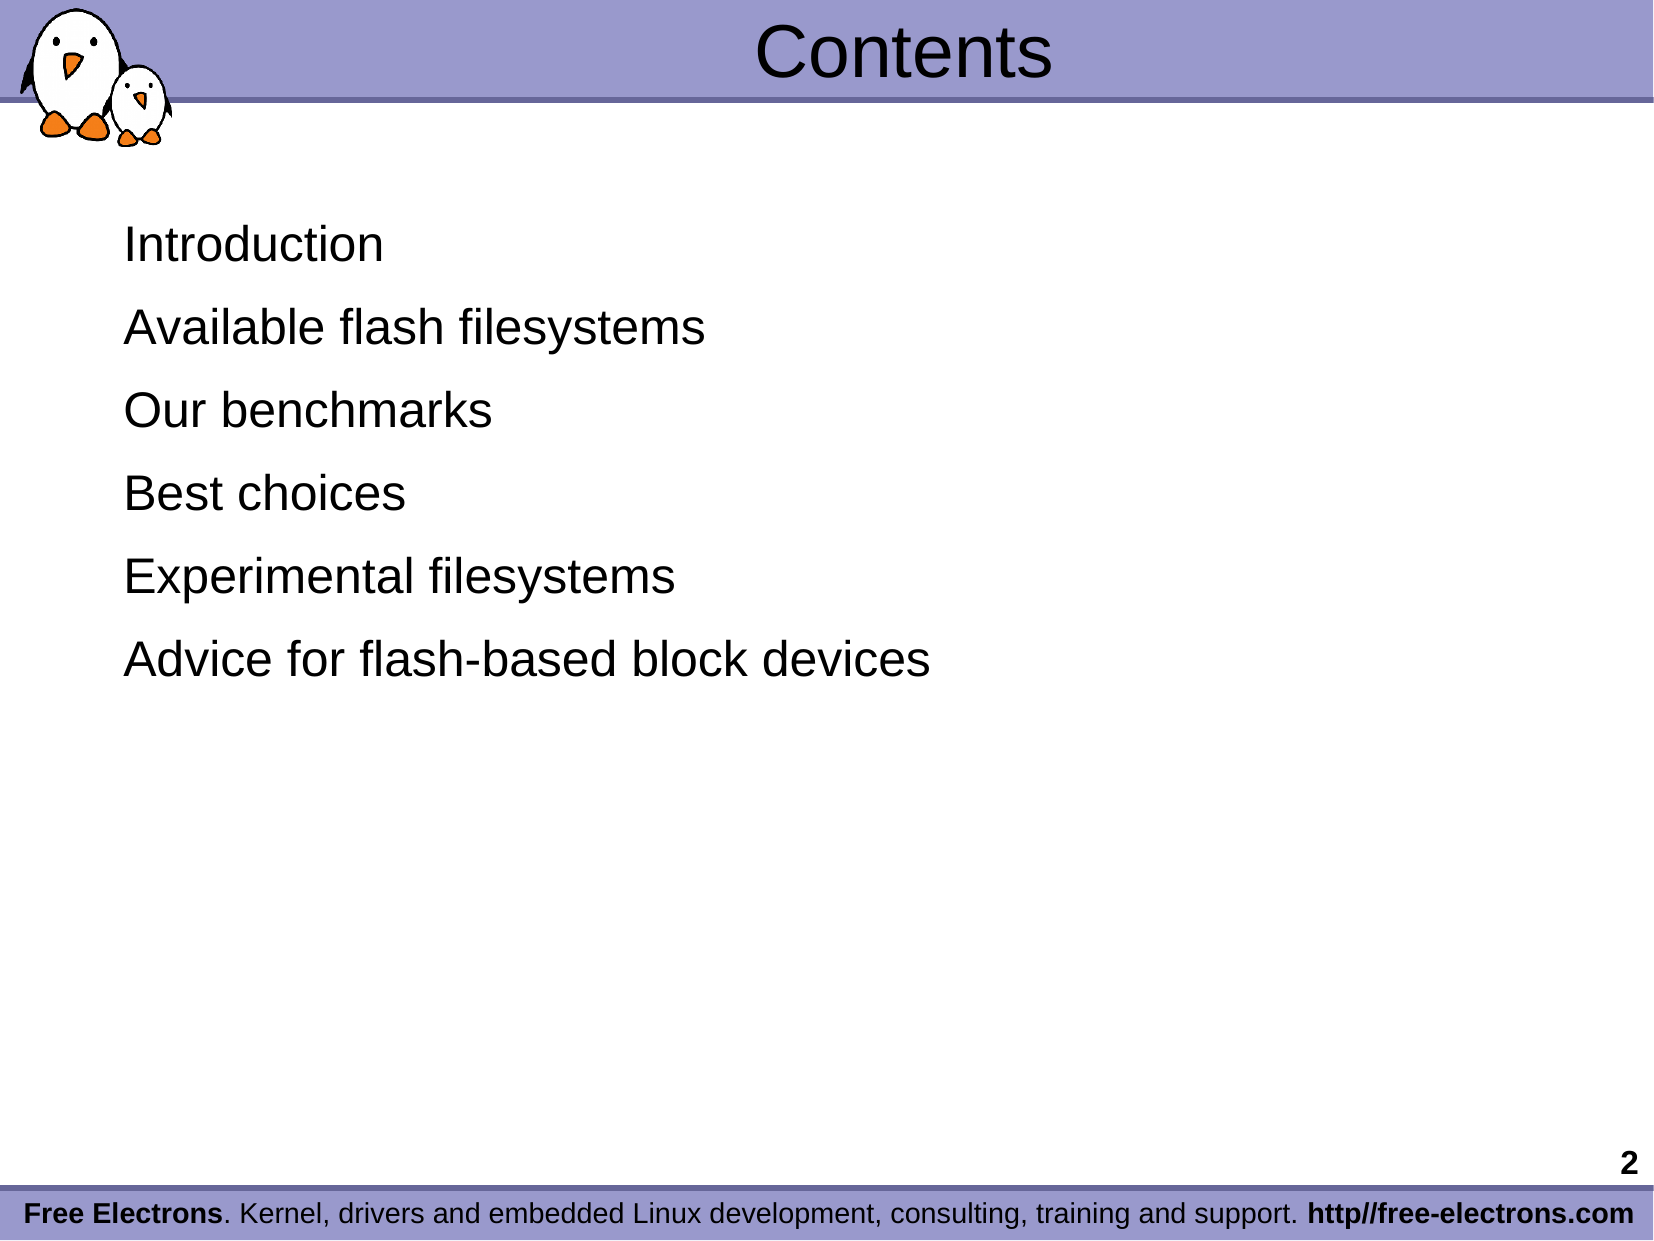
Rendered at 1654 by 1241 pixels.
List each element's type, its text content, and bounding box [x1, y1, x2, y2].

title Contents [178, 4, 1631, 98]
picture [20, 8, 172, 147]
list Introduction Available flash filesystems Our benchmarks Best choices Experimental filesystems Advice for flash-based block devices [105, 216, 1518, 1066]
